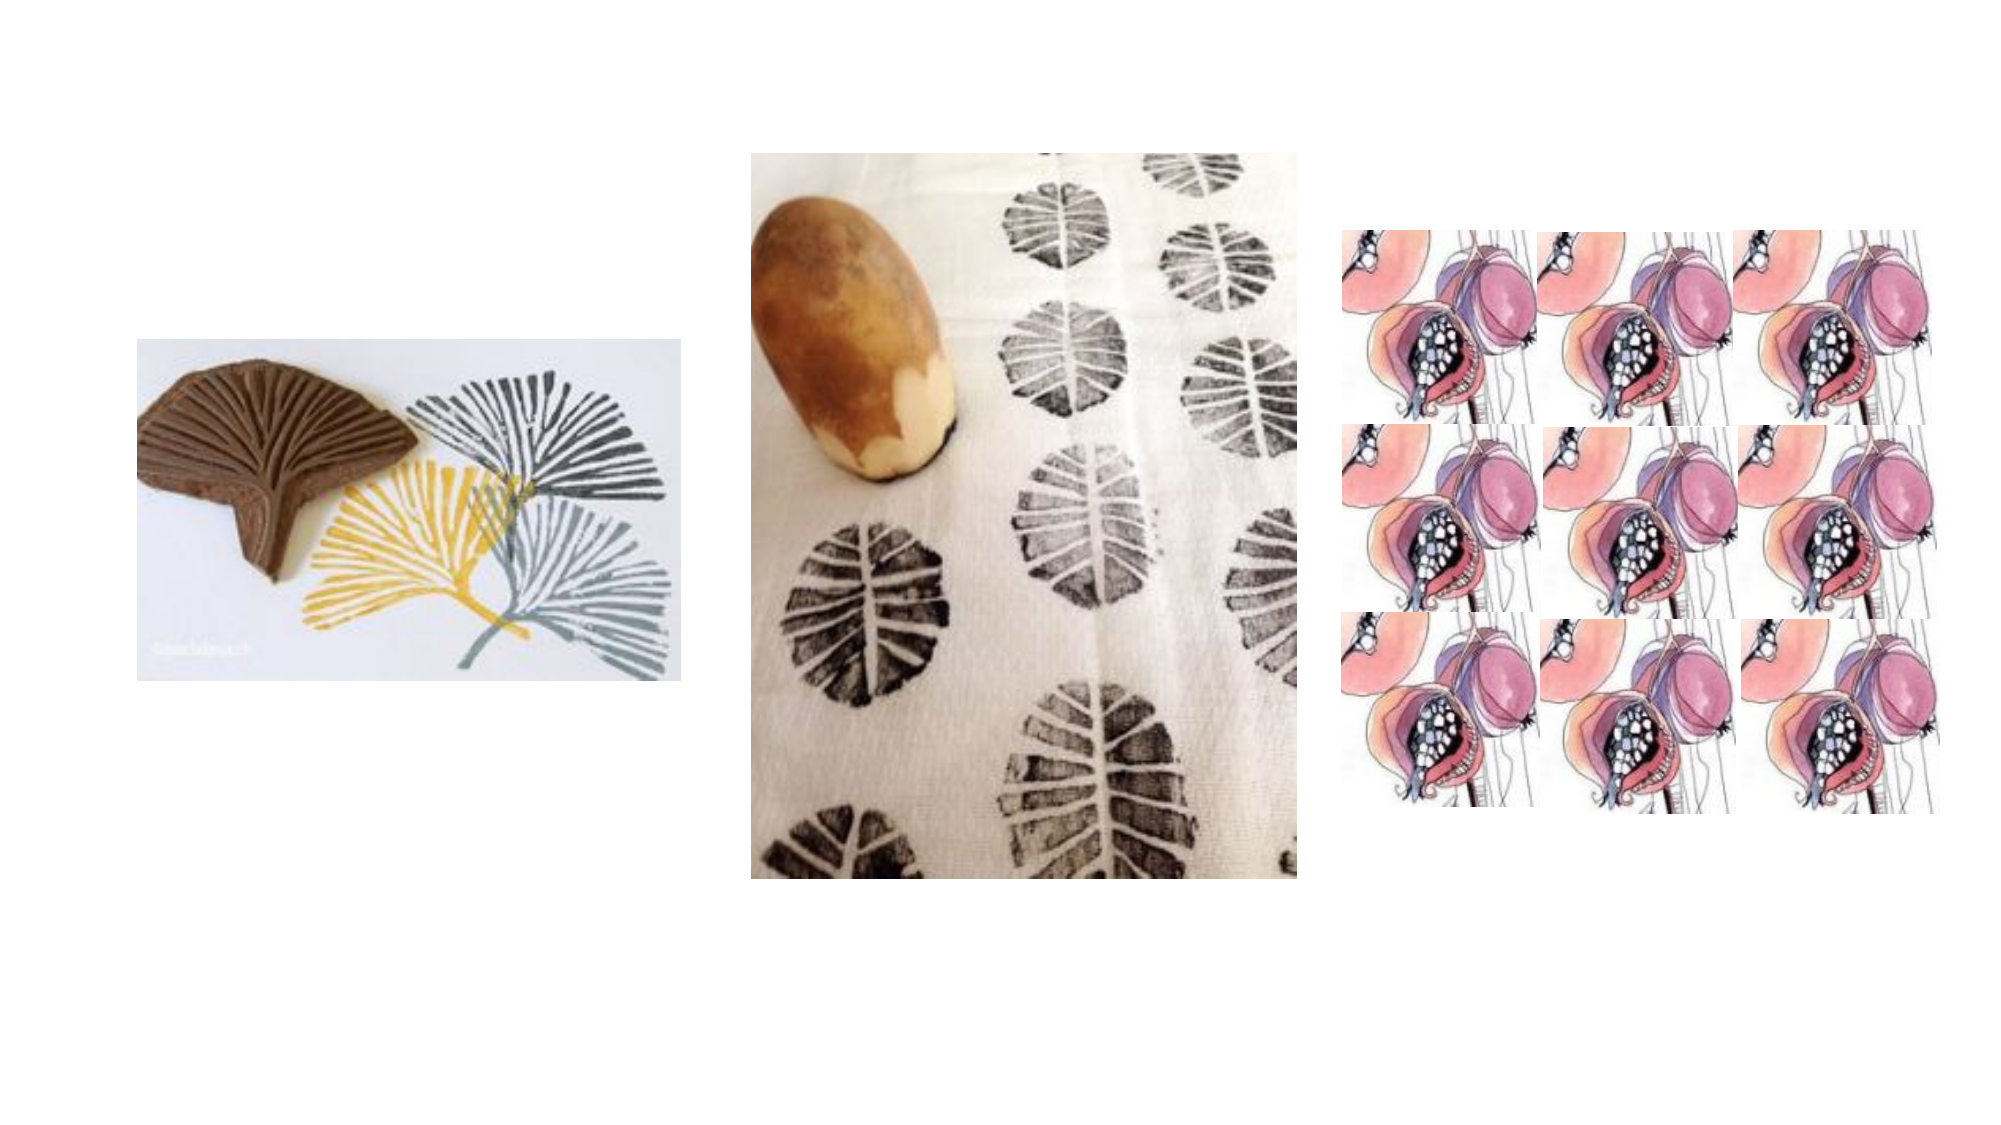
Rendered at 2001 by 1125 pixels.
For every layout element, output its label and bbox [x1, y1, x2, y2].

picture [137, 339, 681, 681]
picture [751, 153, 1297, 879]
picture [1341, 230, 1940, 814]
